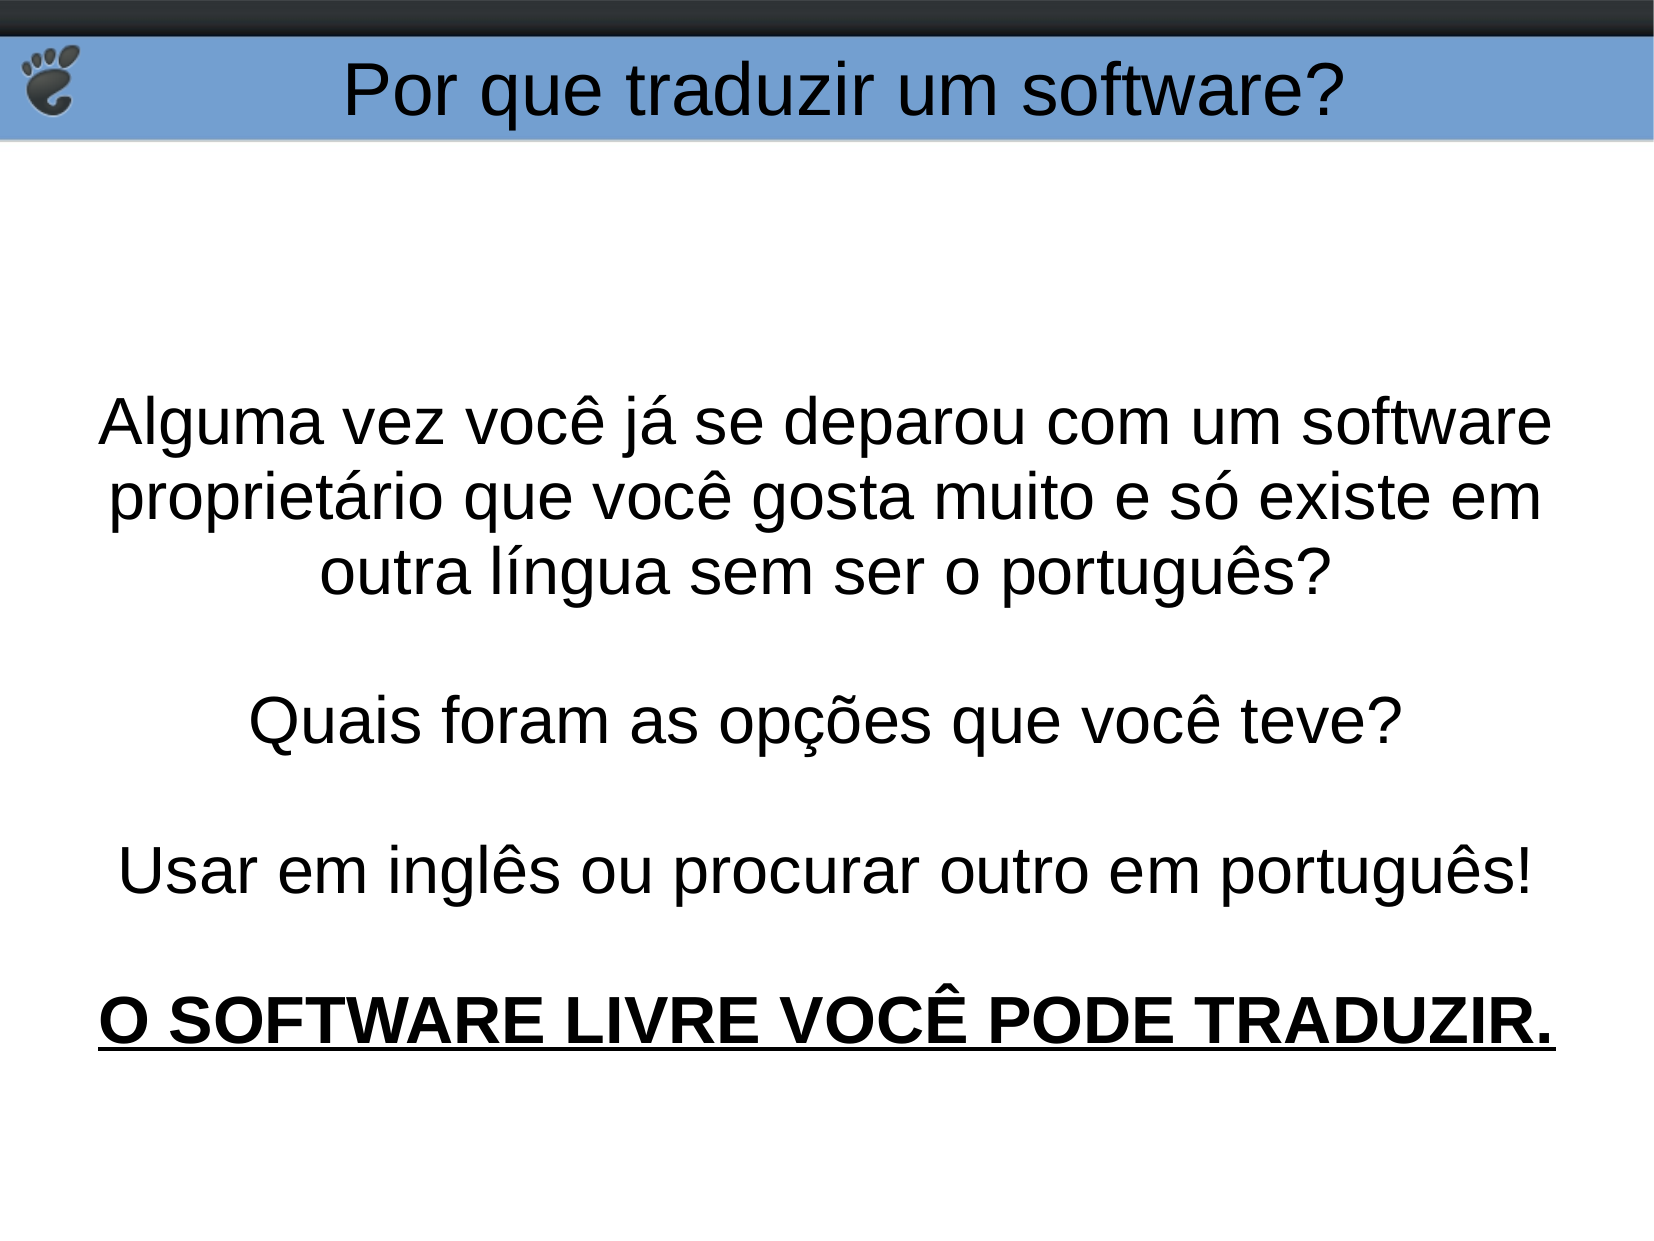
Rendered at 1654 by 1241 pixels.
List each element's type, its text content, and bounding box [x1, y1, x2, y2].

title Por que traduzir um software? [100, 2, 1589, 178]
picture [0, 0, 1654, 1241]
subtitle Alguma vez você já se deparou com um software proprietário que você gosta muito e só existe em outra língua sem ser o português? Quais foram as opções que você teve? Usar em inglês ou procurar outro em português! O SOFTWARE LIVRE VOCÊ PODE TRADUZIR. [82, 290, 1571, 1152]
